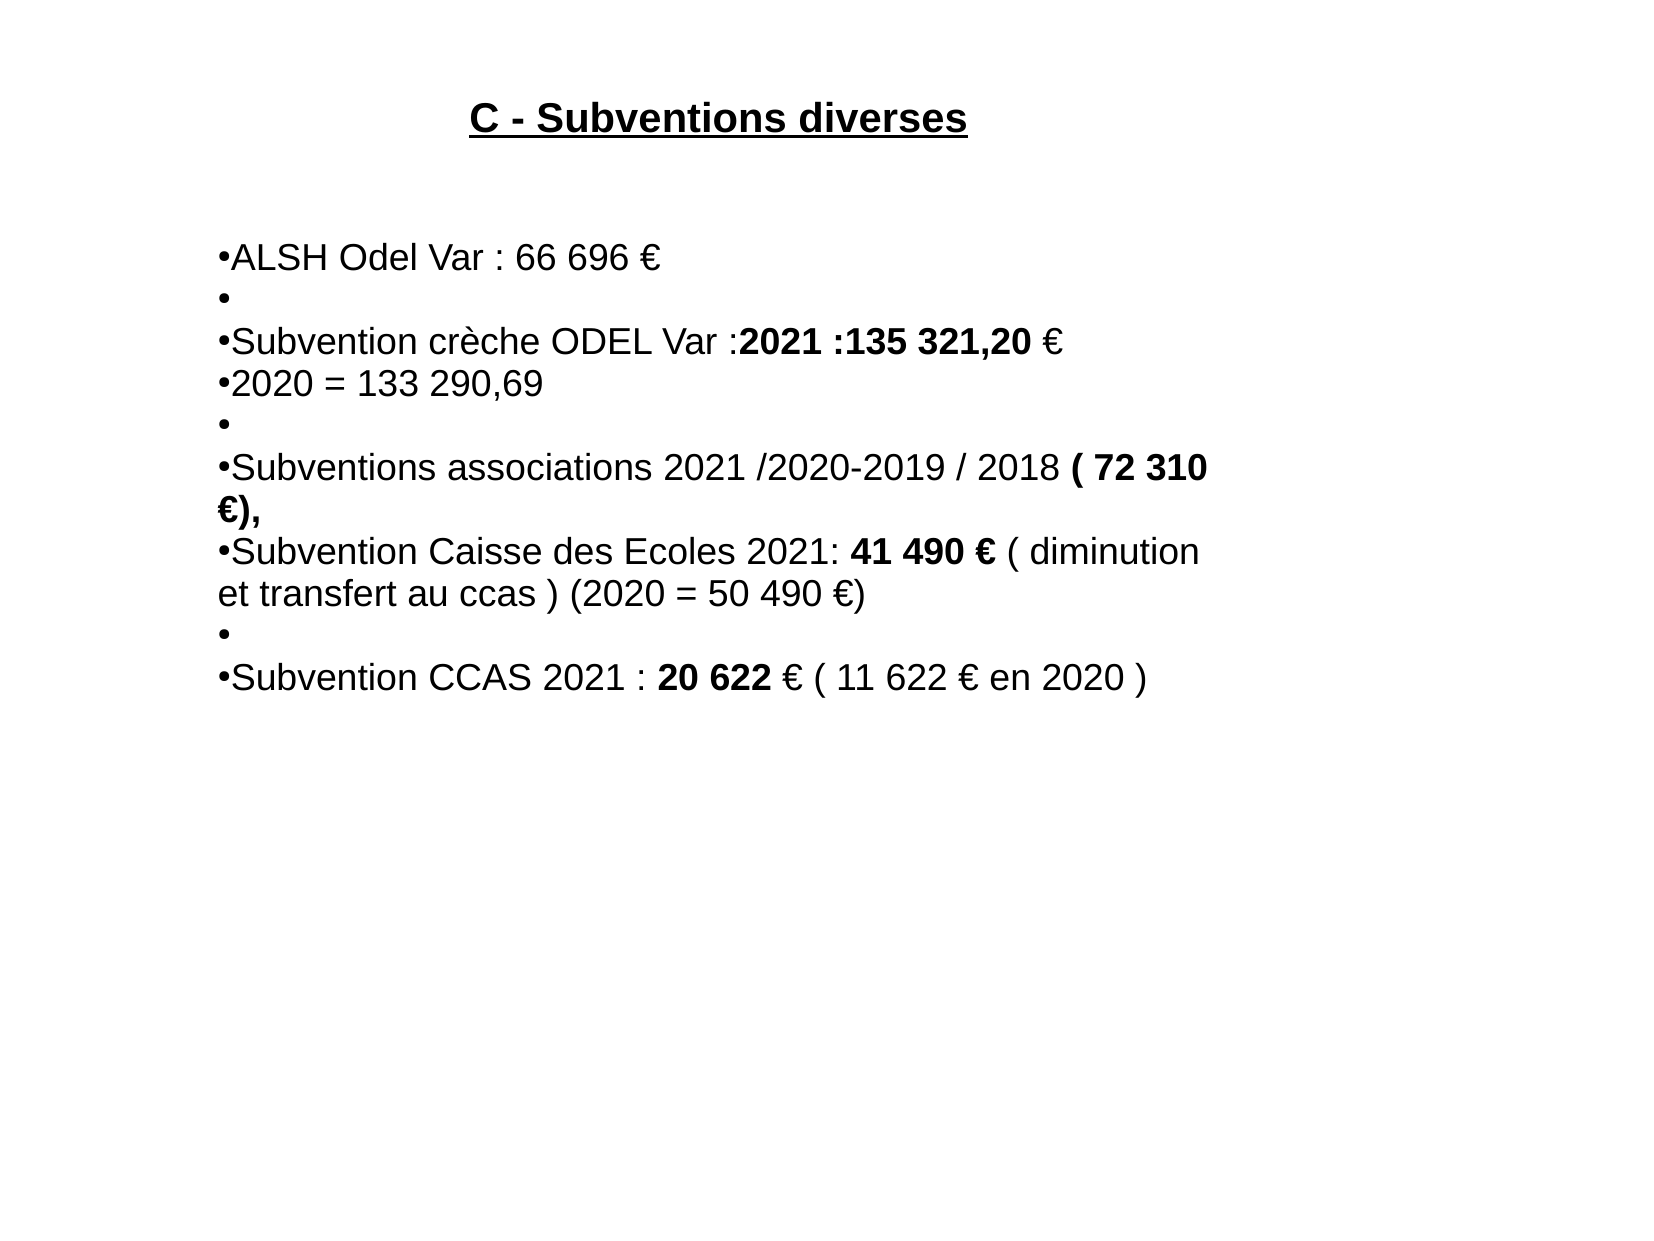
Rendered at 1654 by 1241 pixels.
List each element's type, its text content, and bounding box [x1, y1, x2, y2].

text_box ALSH Odel Var : 66 696 € Subvention crèche ODEL Var :2021 :135 321,20 € 2020 = 133 290,69 Subventions associations 2021 /2020-2019 / 2018 ( 72 310 €), Subvention Caisse des Ecoles 2021: 41 490 € ( diminution et transfert au ccas ) (2020 = 50 490 €) Subvention CCAS 2021 : 20 622 € ( 11 622 € en 2020 ) [202, 229, 1240, 745]
title C - Subventions diverses [82, 49, 1355, 183]
